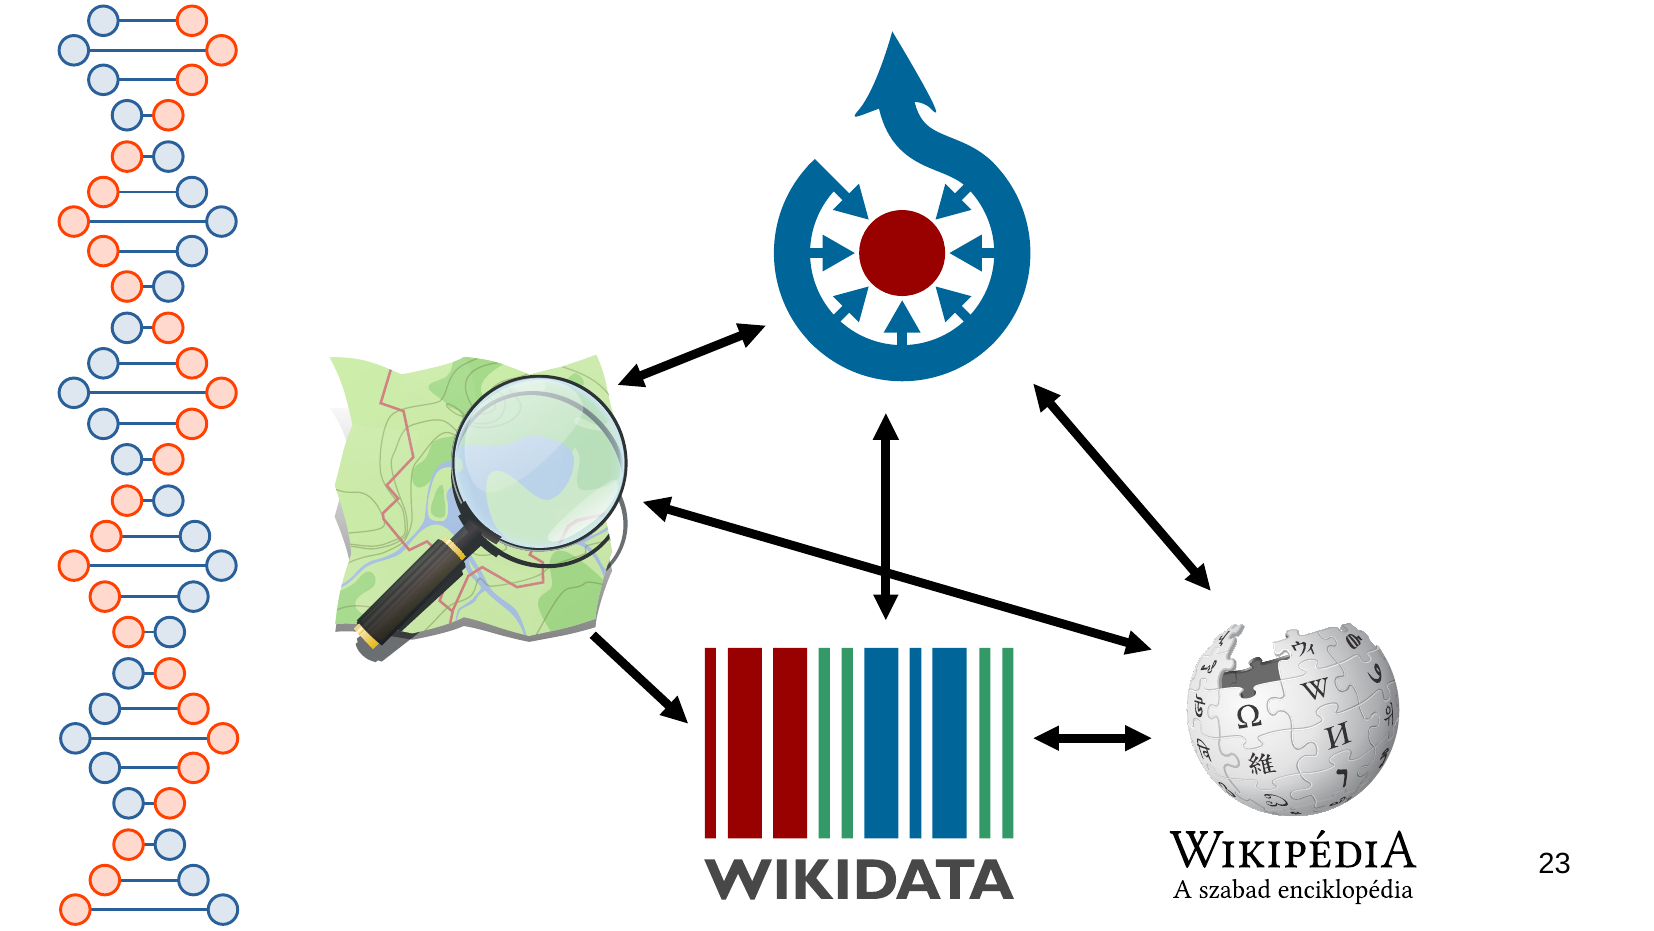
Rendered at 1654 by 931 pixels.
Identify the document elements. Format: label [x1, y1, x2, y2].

picture [318, 354, 643, 680]
picture [659, 704, 664, 714]
picture [770, 30, 1034, 384]
picture [659, 631, 1061, 916]
picture [1151, 590, 1435, 916]
